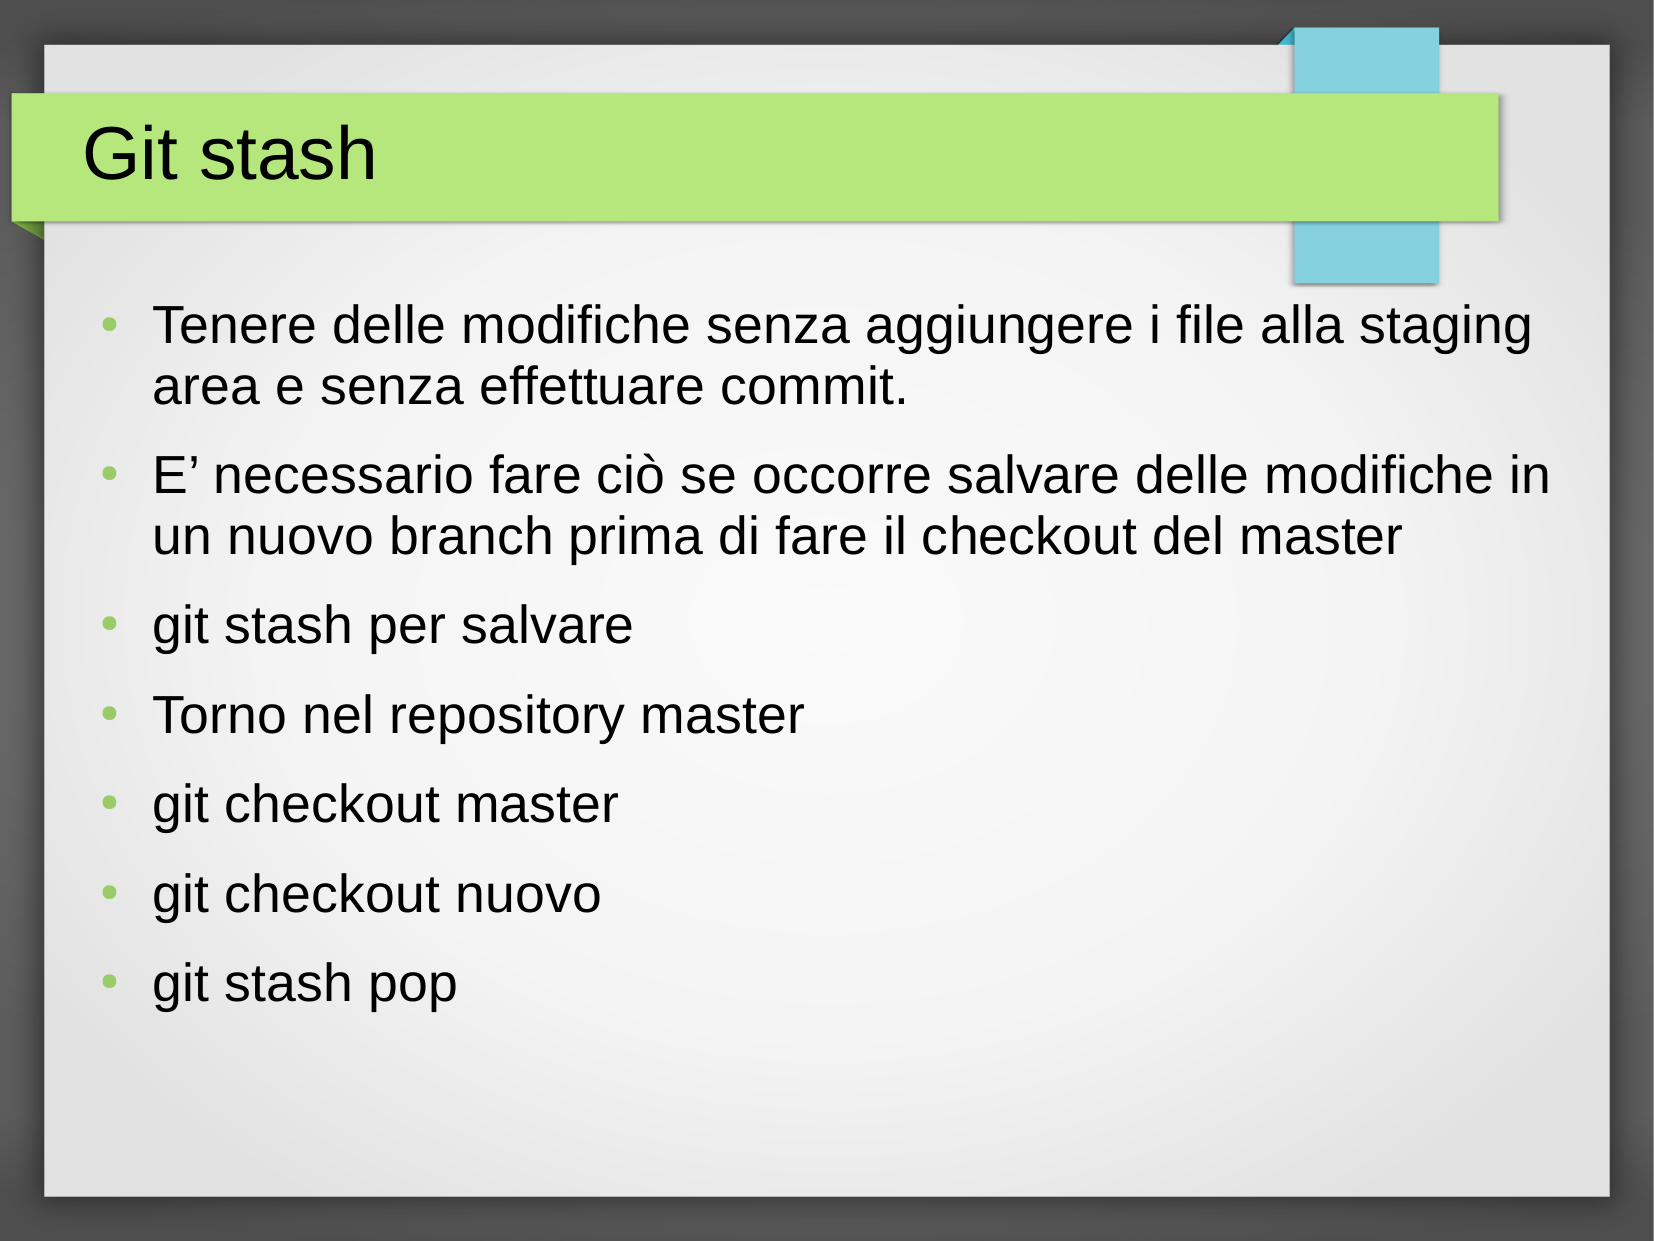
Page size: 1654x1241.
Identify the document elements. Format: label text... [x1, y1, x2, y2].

picture [0, 0, 1654, 1241]
list Tenere delle modifiche senza aggiungere i file alla staging area e senza effettuare commit. E’ necessario fare ciò se occorre salvare delle modifiche in un nuovo branch prima di fare il checkout del master git stash per salvare Torno nel repository master git checkout master git checkout nuovo git stash pop [82, 295, 1571, 1015]
title Git stash [82, 94, 1264, 213]
